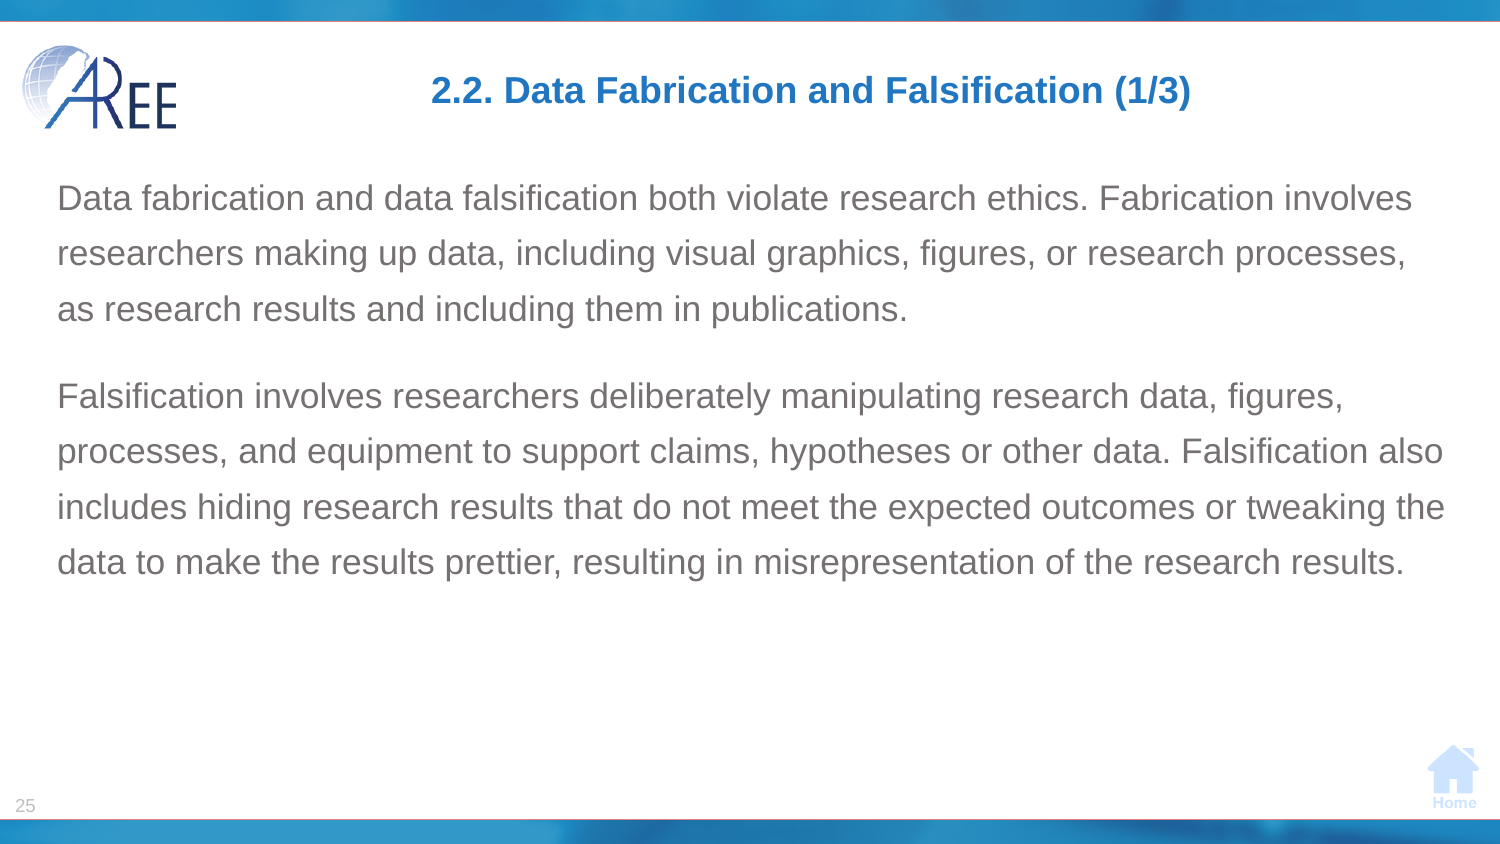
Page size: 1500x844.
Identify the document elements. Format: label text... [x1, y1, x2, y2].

list Data fabrication and data falsification both violate research ethics. Fabrication involves researchers making up data, including visual graphics, figures, or research processes, as research results and including them in publications. Falsification involves researchers deliberately manipulating research data, figures, processes, and equipment to support claims, hypotheses or other data. Falsification also includes hiding research results that do not meet the expected outcomes or tweaking the data to make the results prettier, resulting in misrepresentation of the research results. [42, 154, 1465, 783]
text_box 25 [0, 782, 338, 827]
title 2.2. Data Fabrication and Falsification (1/3) [415, 63, 1466, 155]
